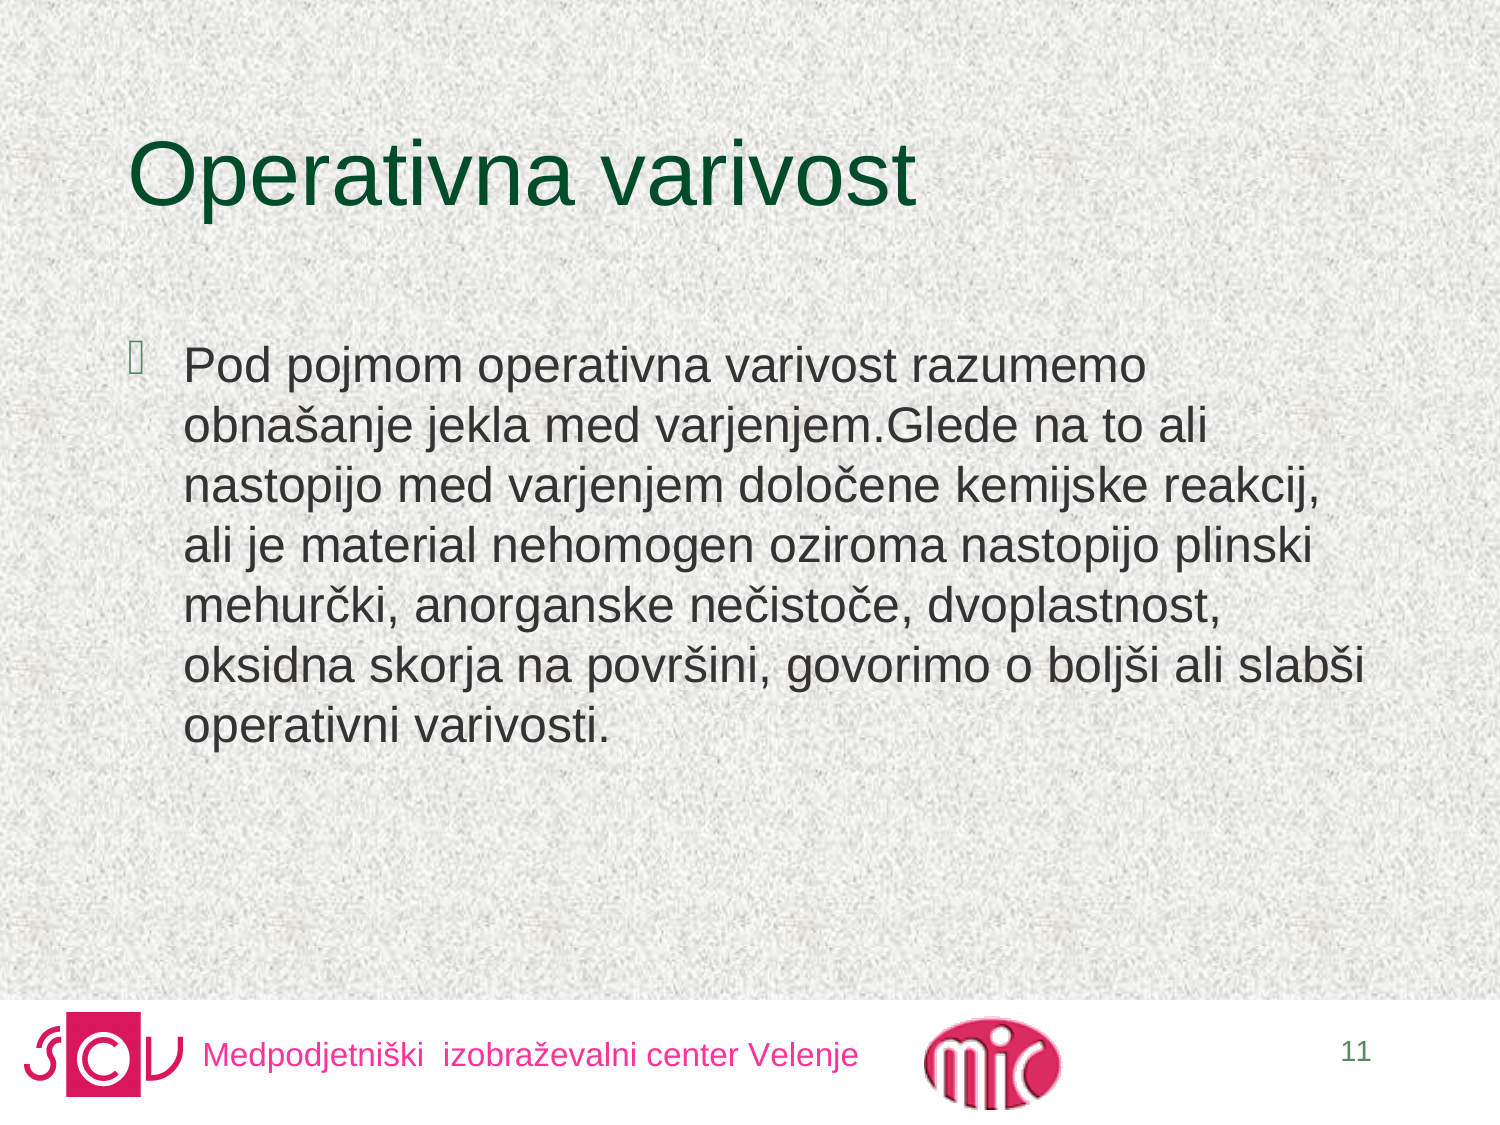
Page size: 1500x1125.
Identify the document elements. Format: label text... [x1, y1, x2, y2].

picture [0, 0, 1500, 999]
picture [924, 1012, 1063, 1110]
picture [24, 1012, 183, 1097]
list Pod pojmom operativna varivost razumemo obnašanje jekla med varjenjem.Glede na to ali nastopijo med varjenjem določene kemijske reakcij, ali je material nehomogen oziroma nastopijo plinski mehurčki, anorganske nečistoče, dvoplastnost, oksidna skorja na površini, govorimo o boljši ali slabši operativni varivosti. [112, 324, 1388, 1001]
title Operativna varivost [112, 74, 1388, 263]
text_box <number> [1074, 1025, 1388, 1101]
